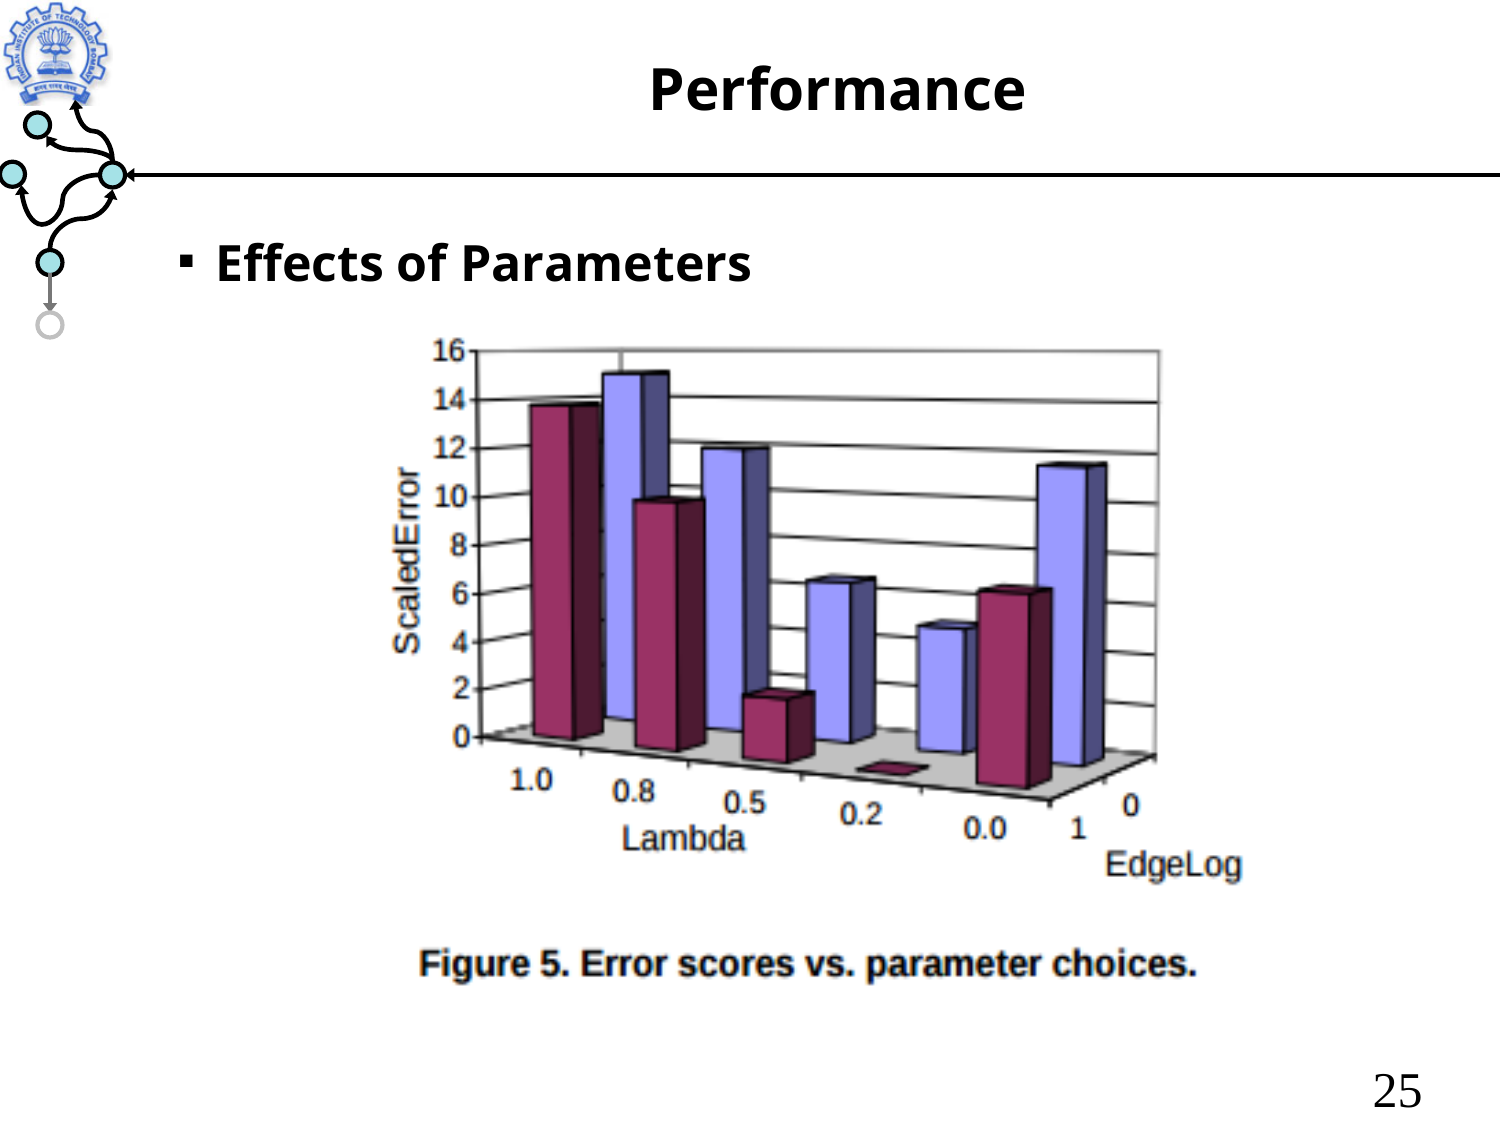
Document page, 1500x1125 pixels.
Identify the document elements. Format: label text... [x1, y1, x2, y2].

text_box Effects of Parameters [165, 224, 910, 300]
picture [0, 0, 113, 106]
title Performance [200, 12, 1476, 163]
picture [330, 259, 1312, 1040]
